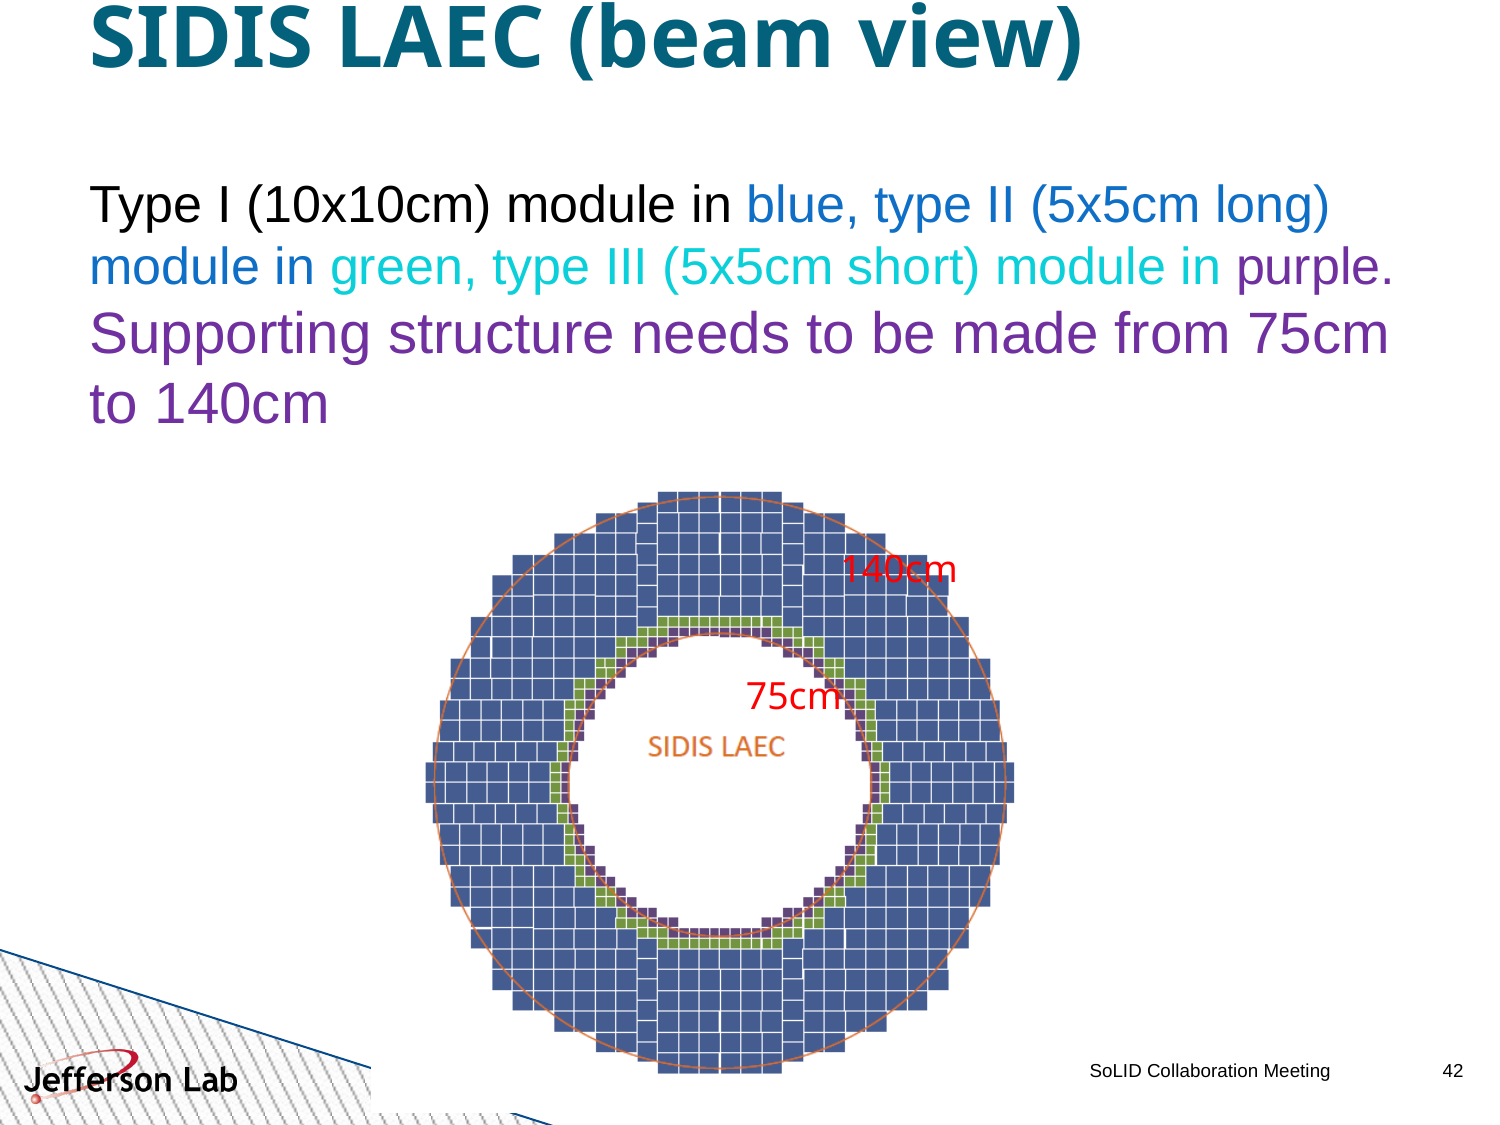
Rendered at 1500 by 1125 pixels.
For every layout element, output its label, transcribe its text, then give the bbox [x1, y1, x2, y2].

text_box Type I (10x10cm) module in blue, type II (5x5cm long) module in green, type III (5x5cm short) module in purple. Supporting structure needs to be made from 75cm to 140cm [75, 162, 1425, 920]
picture [0, 920, 1063, 1125]
text_box SoLID Collaboration Meeting [1074, 1051, 1419, 1112]
text_box 140cm [825, 537, 984, 598]
text_box SIDIS LAEC (beam view) [75, 0, 1425, 162]
text_box <number> [1418, 1051, 1479, 1111]
text_box 75cm [731, 664, 866, 725]
